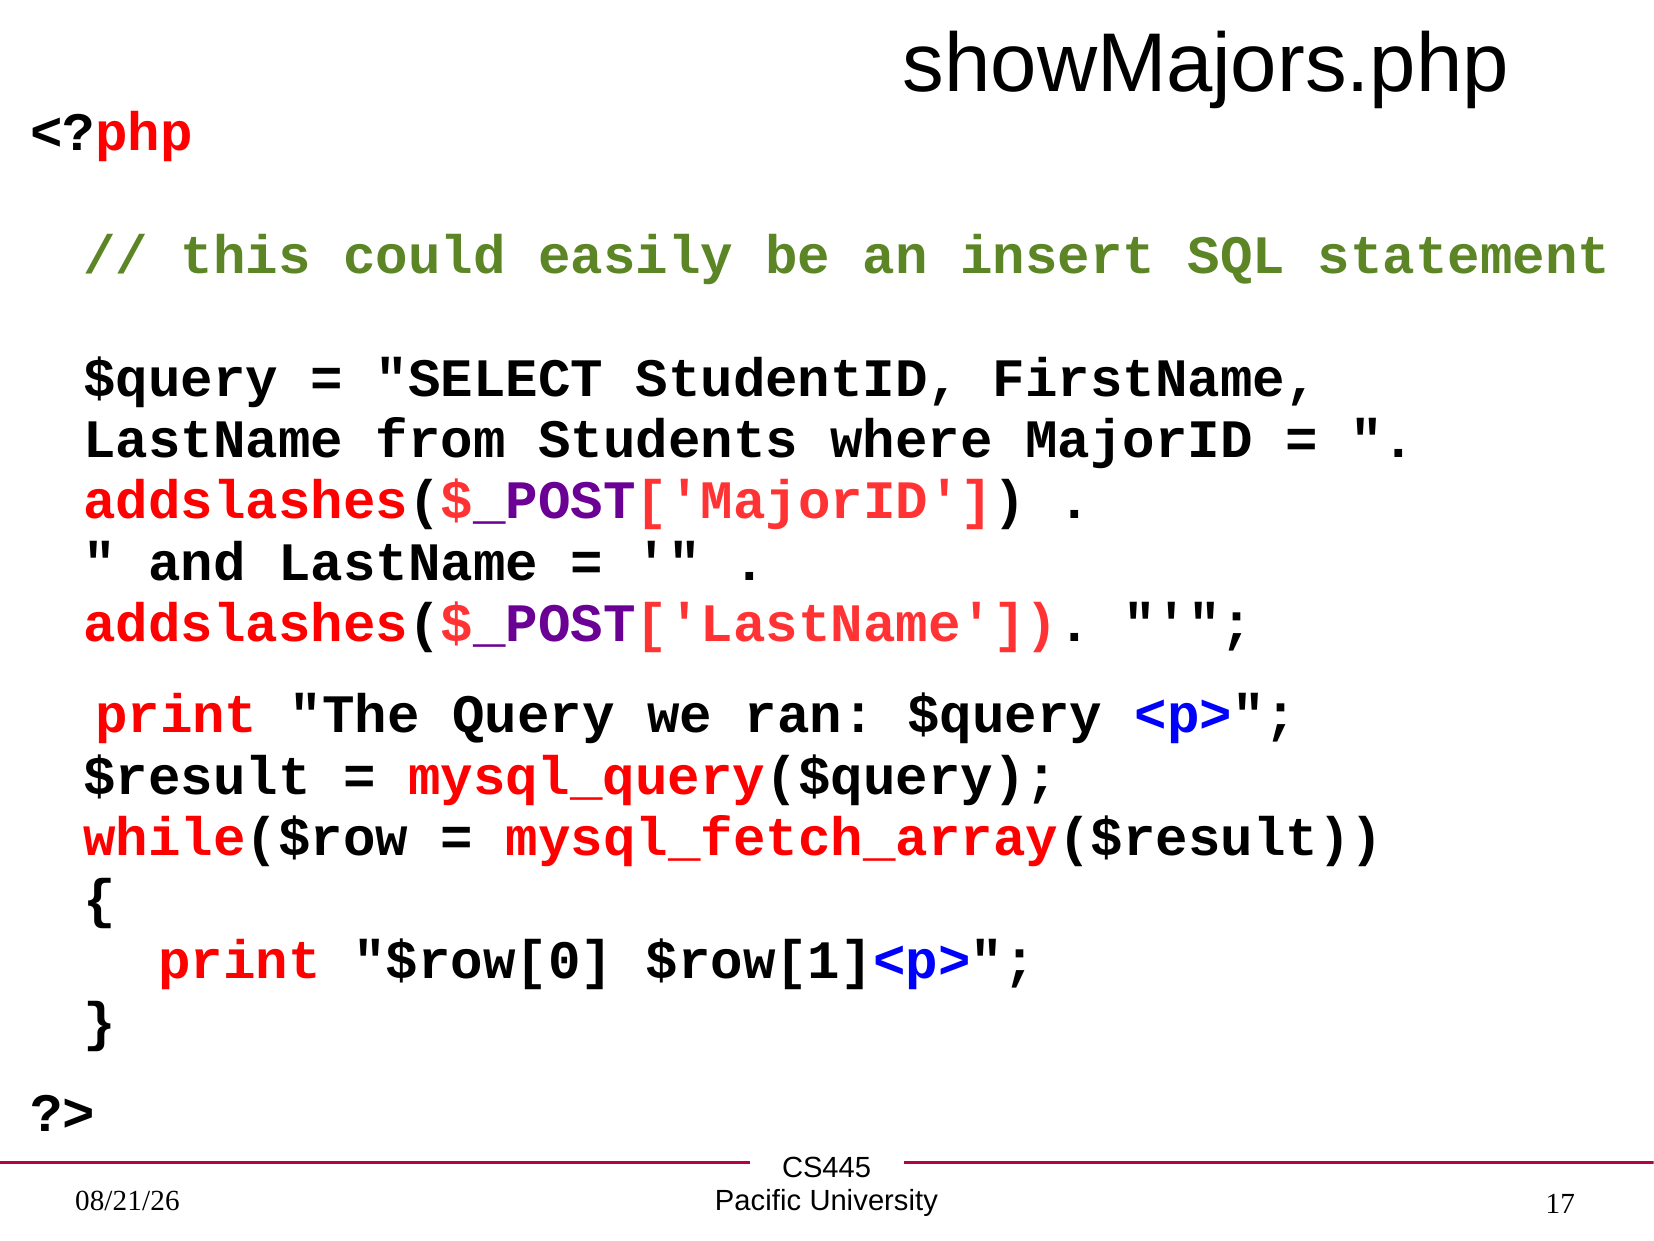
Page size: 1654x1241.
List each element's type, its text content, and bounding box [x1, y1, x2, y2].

title showMajors.php [86, 15, 1576, 104]
list <?php // this could easily be an insert SQL statement $query = "SELECT StudentID, FirstName, LastName from Students where MajorID = ". addslashes($_POST['MajorID']) . " and LastName = '" . addslashes($_POST['LastName']). "'"; print "The Query we ran: $query <p>"; $result = mysql_query($query); while($row = mysql_fetch_array($result)) { print "$row[0] $row[1]<p>"; } ?> [12, 104, 1637, 1239]
